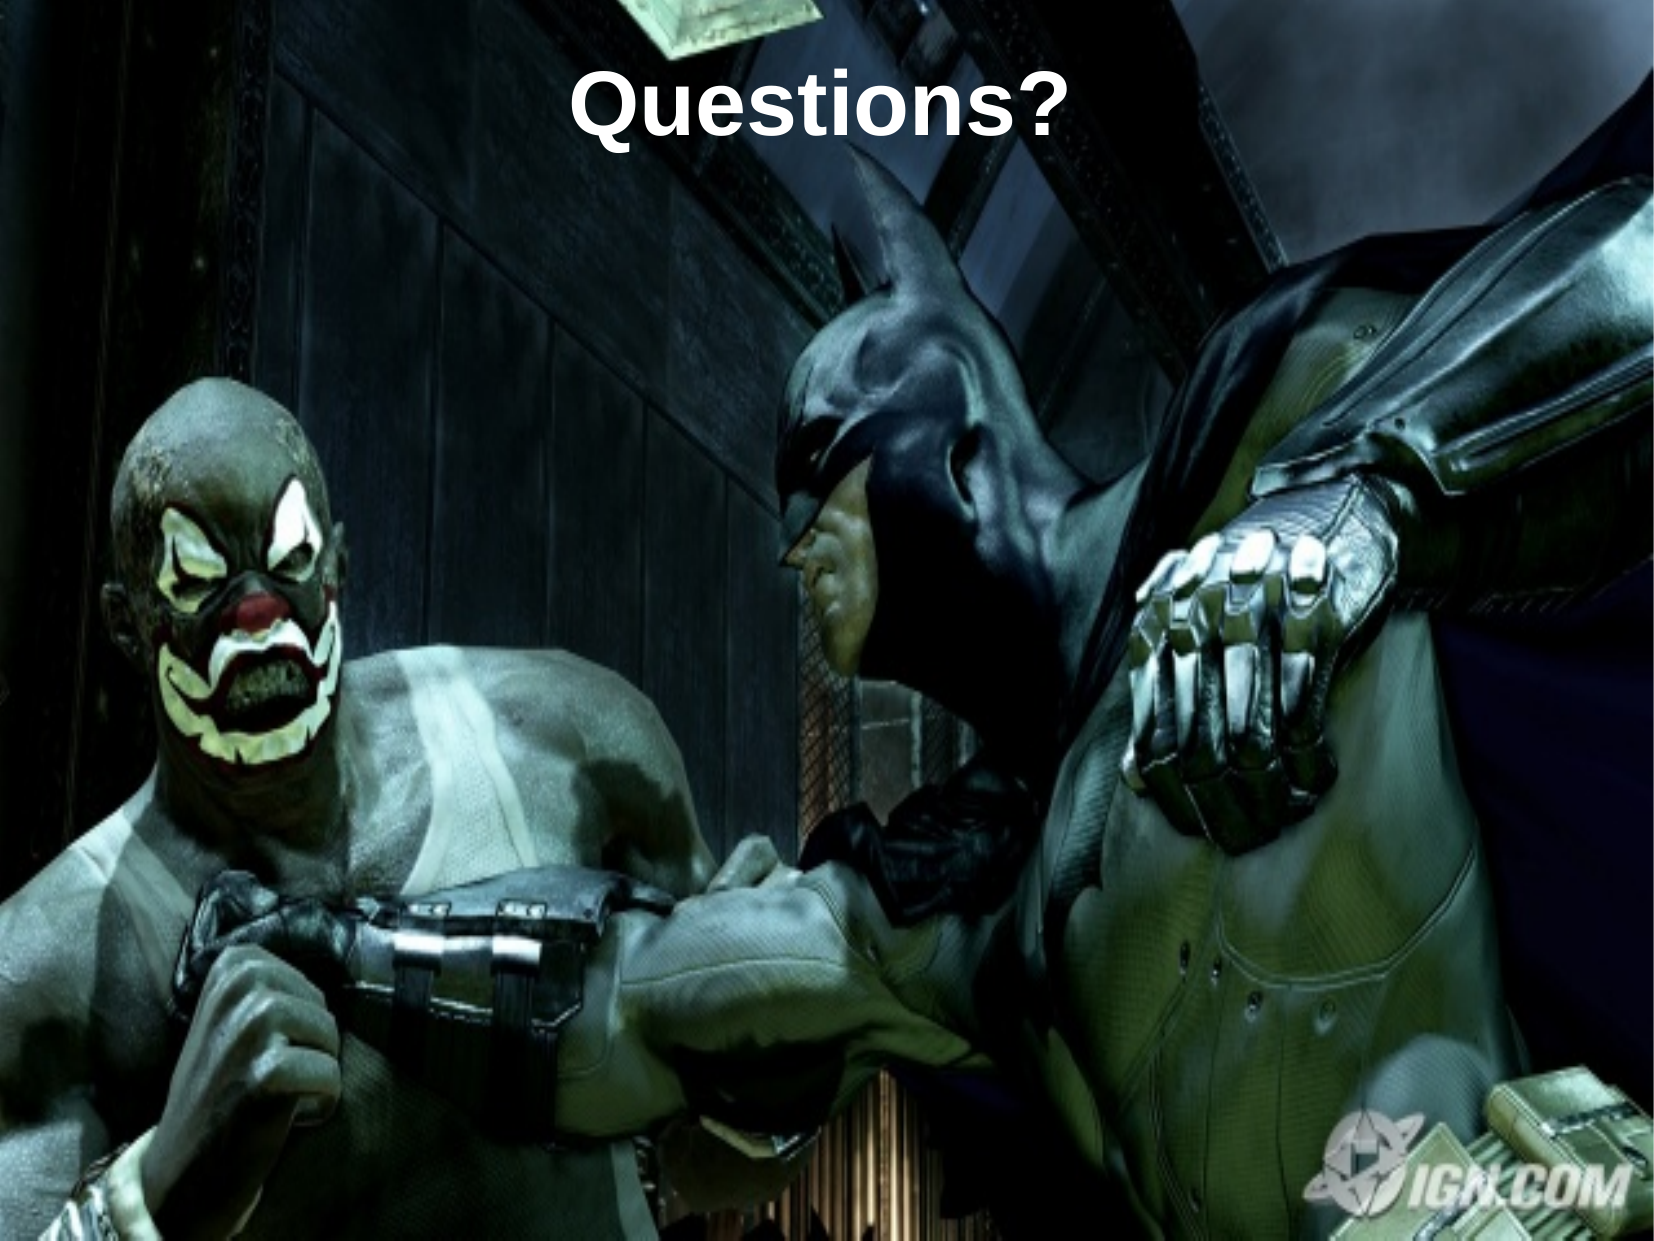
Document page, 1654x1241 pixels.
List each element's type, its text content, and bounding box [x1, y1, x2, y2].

picture [0, 0, 1654, 1241]
title Questions? [76, 0, 1565, 208]
